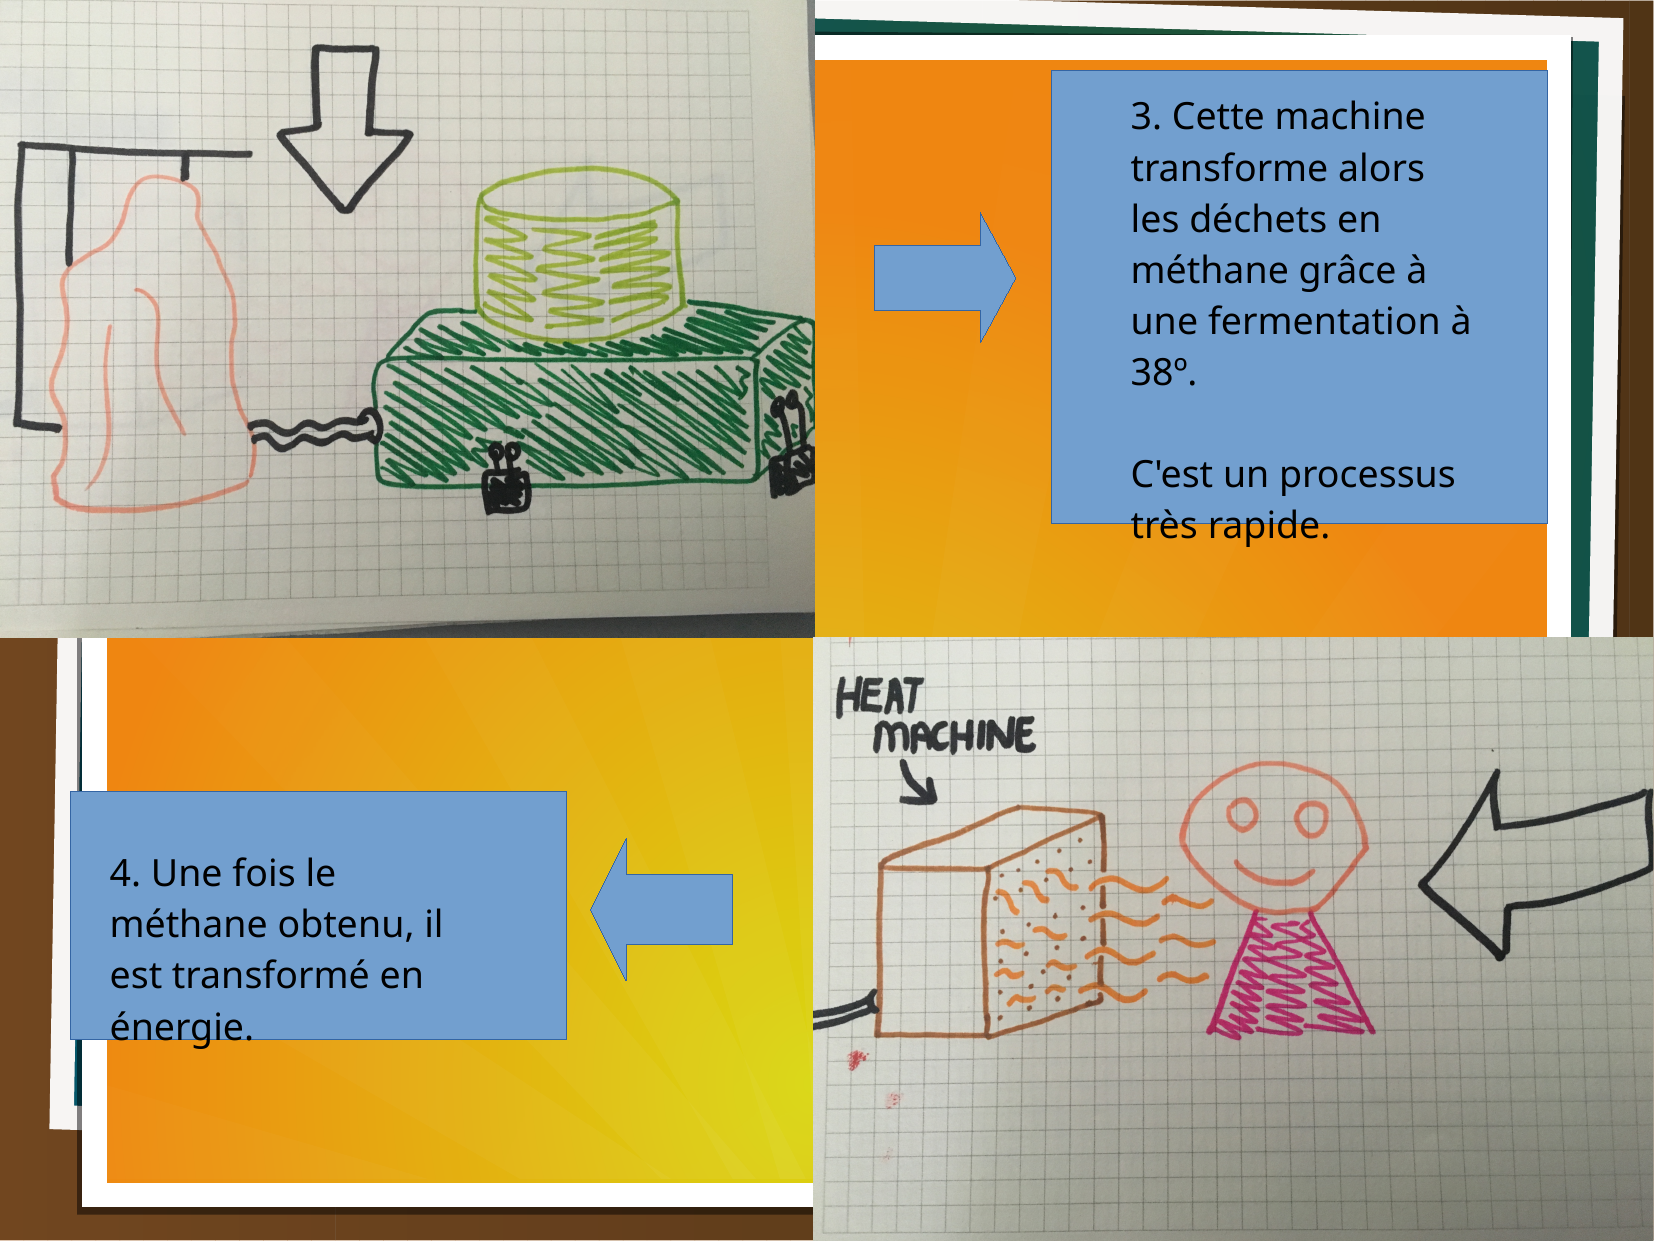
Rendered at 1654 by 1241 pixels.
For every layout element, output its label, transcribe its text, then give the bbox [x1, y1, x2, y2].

text_box [115, 1022, 125, 1028]
text_box [874, 212, 1016, 343]
text_box 3. Cette machine transforme alors les déchets en méthane grâce à une fermentation à 38º. C'est un processus très rapide. [1115, 82, 1489, 524]
text_box [136, 1022, 147, 1040]
text_box [590, 838, 733, 981]
text_box 4. Une fois le méthane obtenu, il est transformé en énergie. [94, 839, 520, 1015]
text_box [228, 1022, 238, 1028]
picture [0, 0, 1654, 1241]
text_box [195, 1022, 207, 1038]
text_box [1051, 70, 1548, 524]
text_box [70, 791, 567, 1040]
text_box [159, 1022, 169, 1028]
